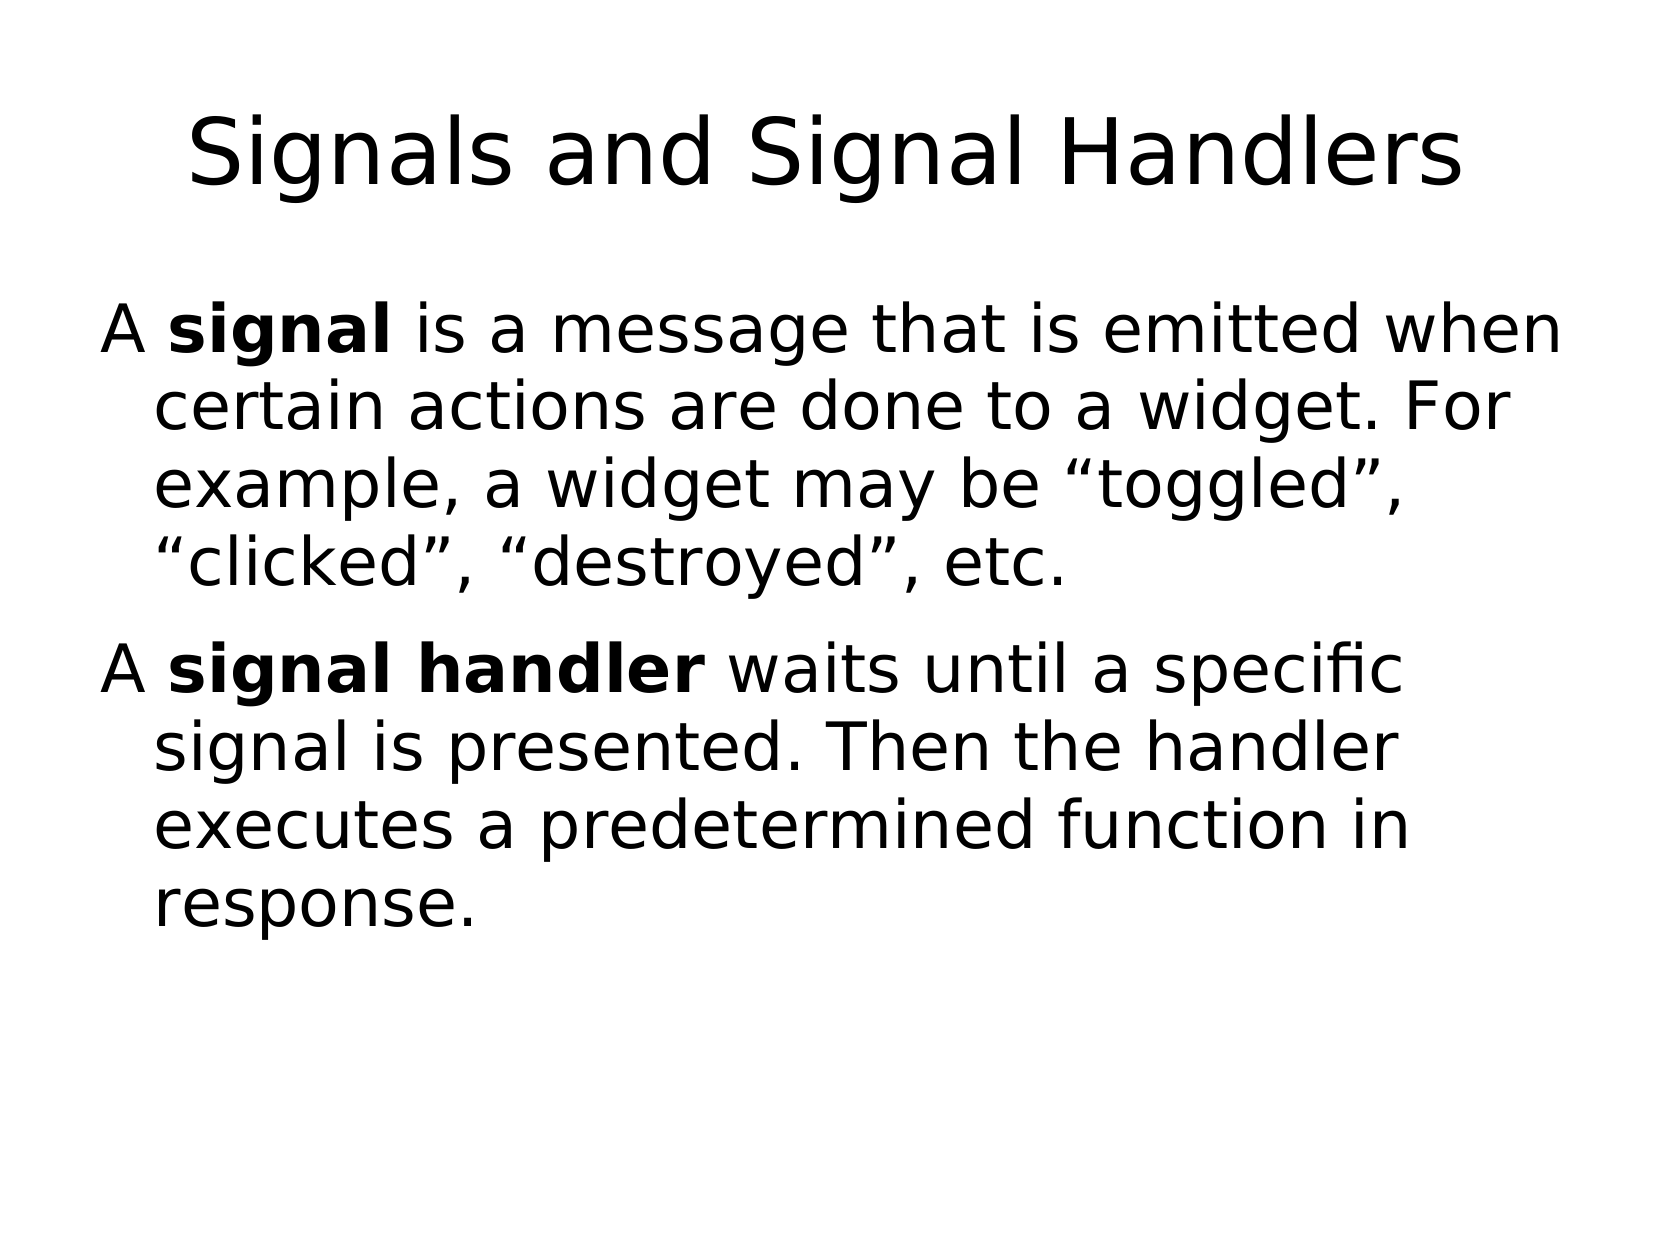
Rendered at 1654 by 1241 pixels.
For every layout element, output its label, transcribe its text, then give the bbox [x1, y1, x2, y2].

title Signals and Signal Handlers [82, 49, 1571, 257]
list A signal is a message that is emitted when certain actions are done to a widget. For example, a widget may be “toggled”, “clicked”, “destroyed”, etc. A signal handler waits until a specific signal is presented. Then the handler executes a predetermined function in response. [82, 290, 1571, 1109]
